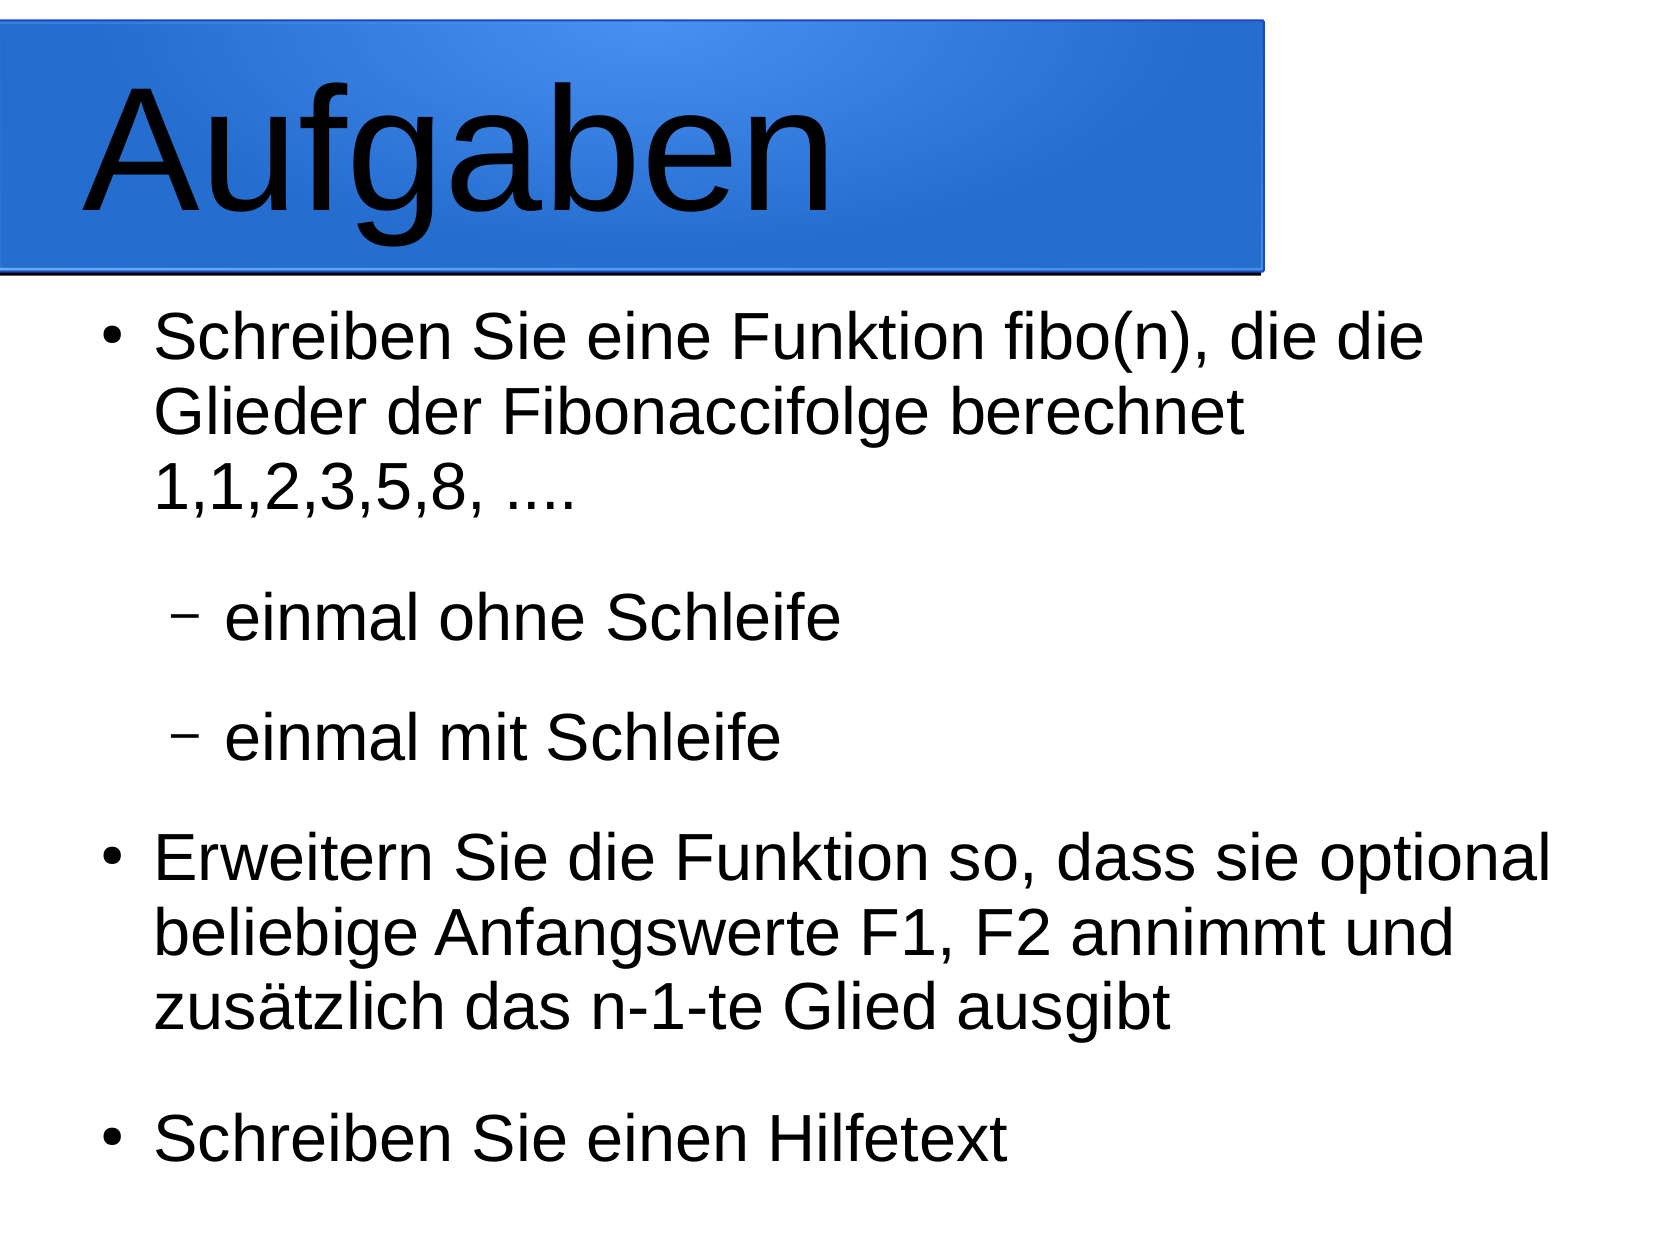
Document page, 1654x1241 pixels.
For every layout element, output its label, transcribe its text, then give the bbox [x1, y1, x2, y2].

list Schreiben Sie eine Funktion fibo(n), die die Glieder der Fibonaccifolge berechnet 1,1,2,3,5,8, .... einmal ohne Schleife einmal mit Schleife Erweitern Sie die Funktion so, dass sie optional beliebige Anfangswerte F1, F2 annimmt und zusätzlich das n-1-te Glied ausgibt Schreiben Sie einen Hilfetext [82, 299, 1571, 1201]
title Aufgaben [82, 47, 1235, 252]
